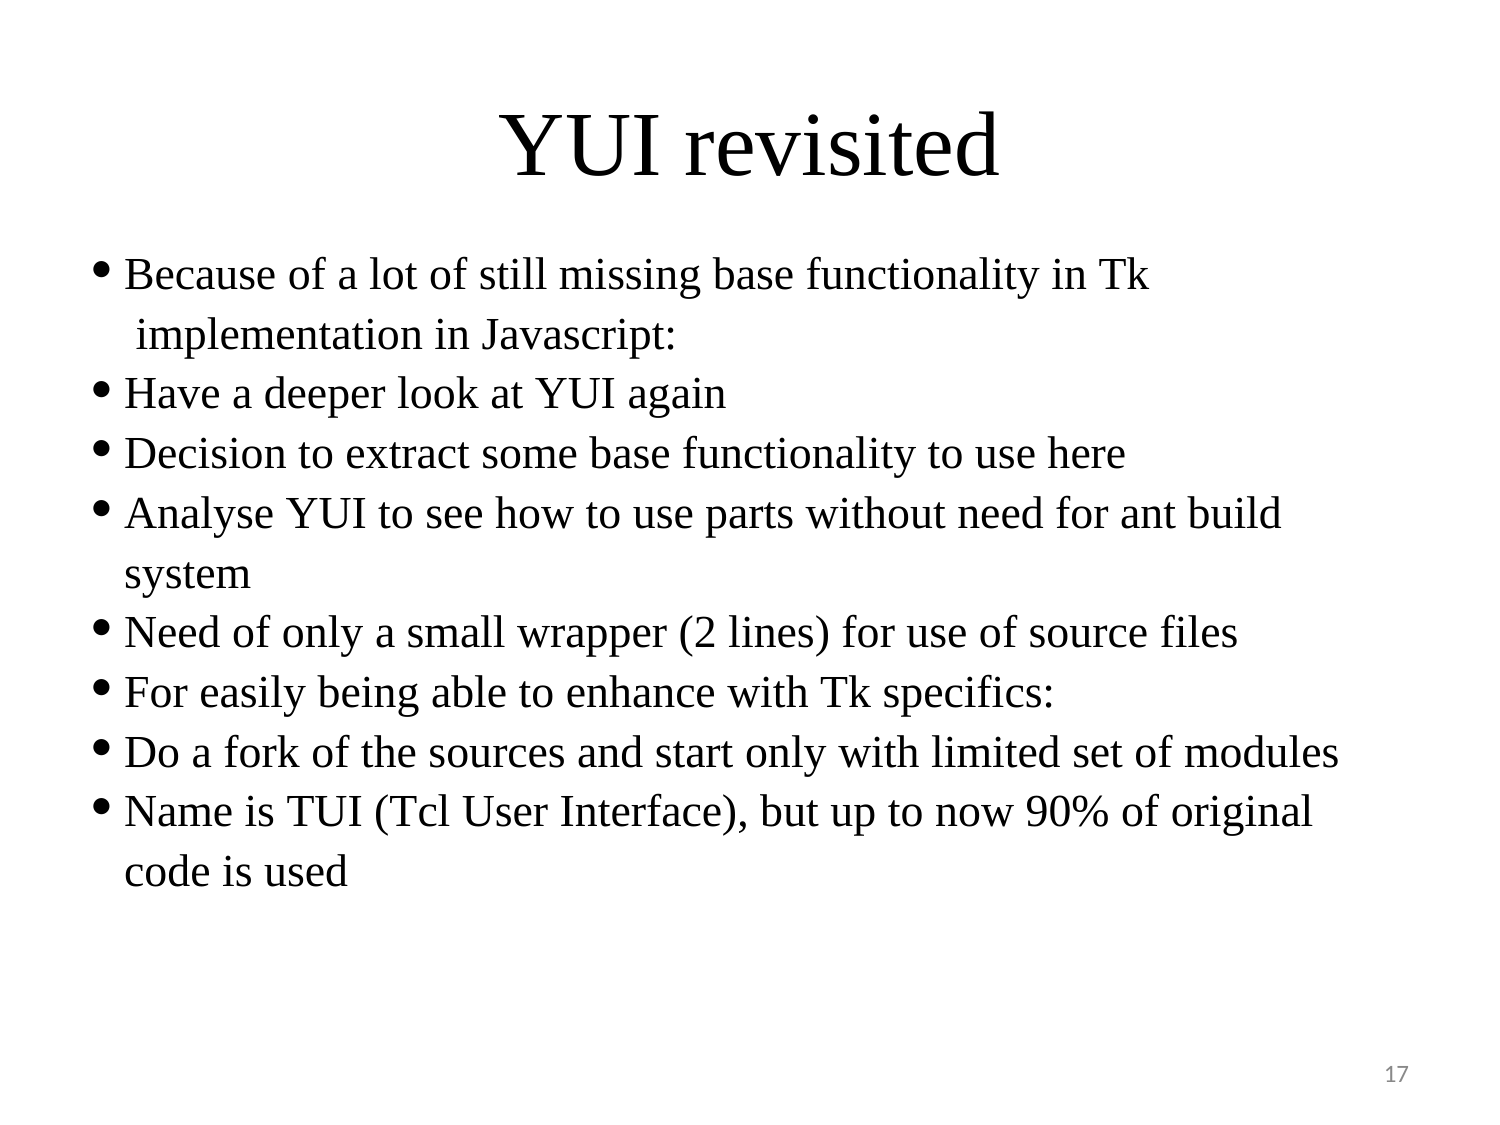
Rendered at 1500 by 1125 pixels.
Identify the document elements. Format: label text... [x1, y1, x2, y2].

text_box Because of a lot of still missing base functionality in Tk implementation in Javascript: Have a deeper look at YUI again Decision to extract some base functionality to use here Analyse YUI to see how to use parts without need for ant build system Need of only a small wrapper (2 lines) for use of source files For easily being able to enhance with Tk specifics: Do a fork of the sources and start only with limited set of modules Name is TUI (Tcl User Interface), but up to now 90% of original code is used [75, 236, 1426, 975]
text_box YUI revisited‏ [75, 45, 1426, 233]
